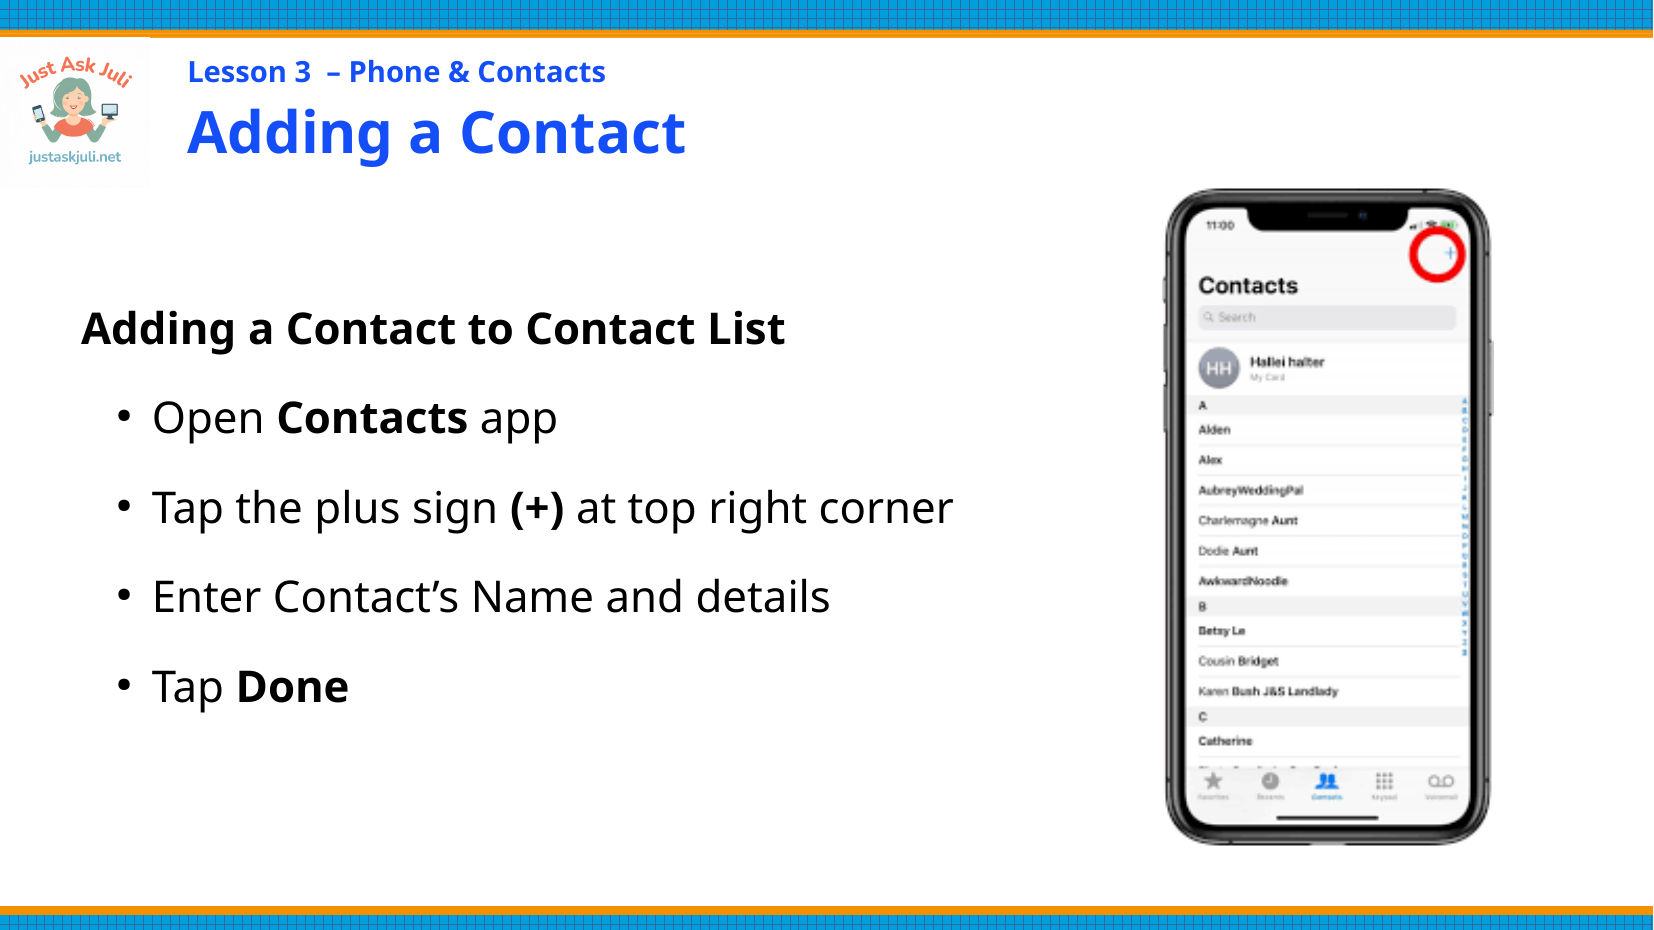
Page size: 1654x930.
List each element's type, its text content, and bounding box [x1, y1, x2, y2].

picture [1162, 187, 1494, 848]
picture [0, 37, 150, 188]
text_box Adding a Contact to Contact List Open Contacts app Tap the plus sign (+) at top right corner Enter Contact’s Name and details Tap Done [74, 297, 1050, 716]
text_box Lesson 3 – Phone & Contacts Adding a Contact [187, 33, 1238, 188]
